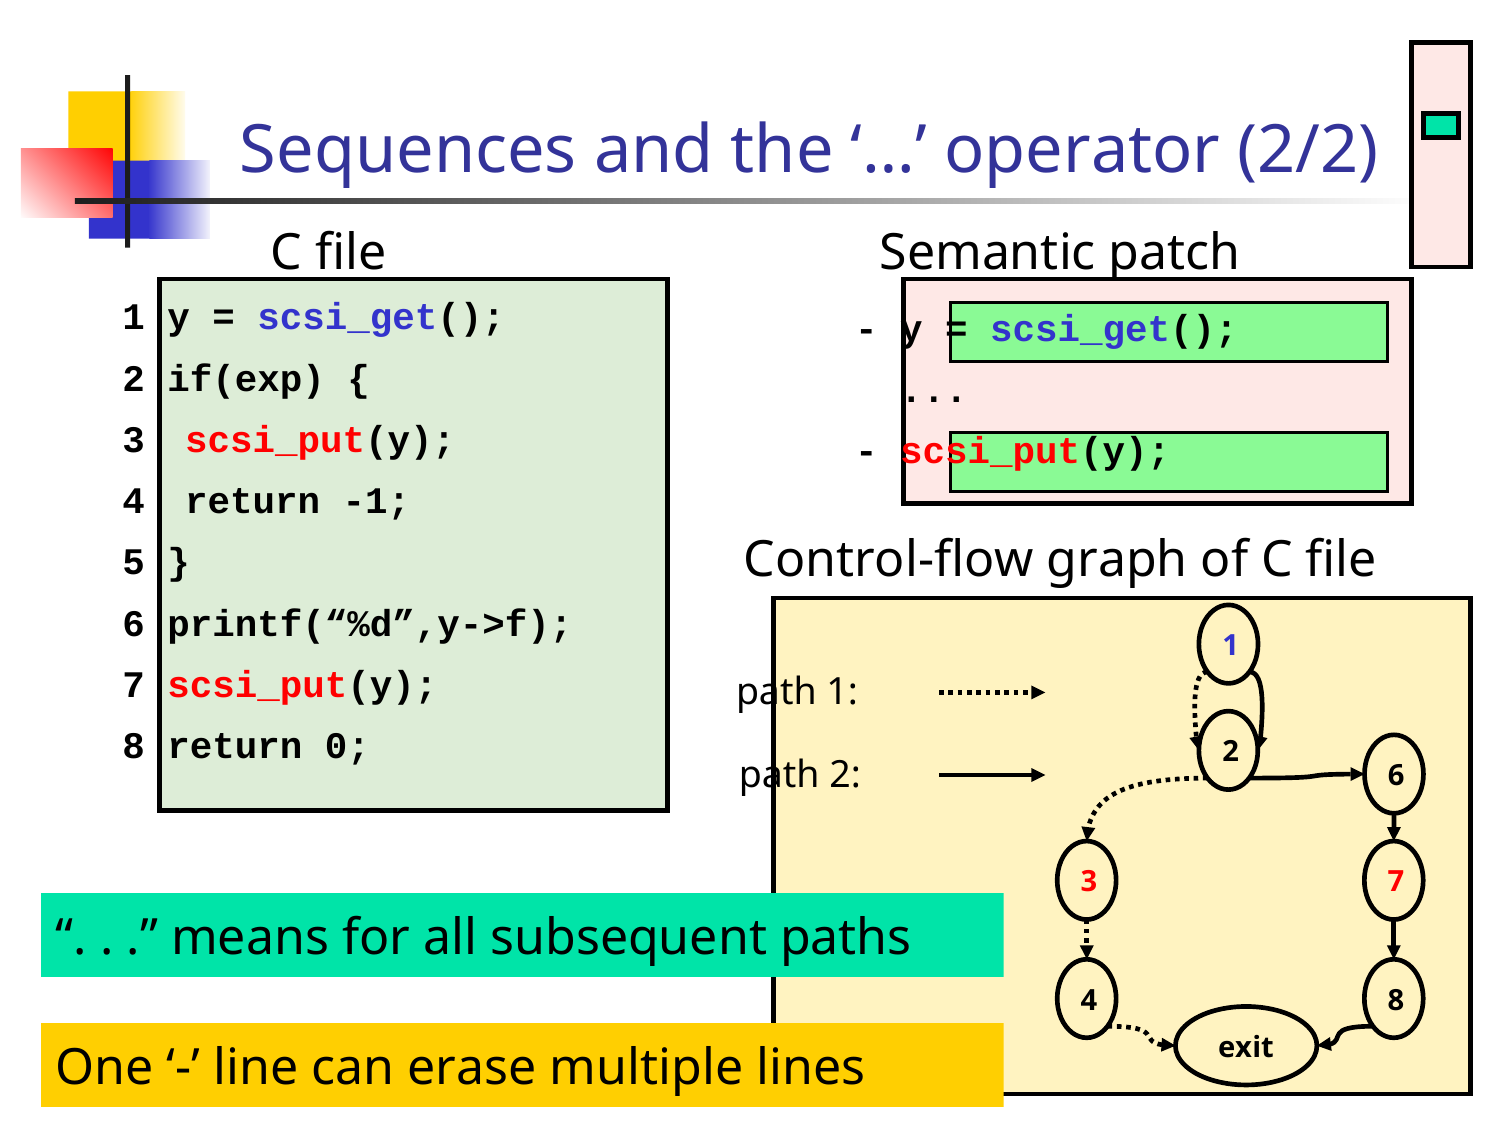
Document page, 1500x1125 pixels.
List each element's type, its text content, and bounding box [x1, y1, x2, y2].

text_box 2 [1198, 711, 1258, 790]
text_box - y = scsi_get(); ... - scsi_put(y); [840, 302, 1378, 484]
text_box [1411, 42, 1471, 268]
text_box [903, 278, 1412, 504]
text_box 6 [1364, 734, 1424, 814]
text_box exit [1175, 1006, 1317, 1085]
text_box [159, 778, 668, 811]
text_box 7 [1364, 841, 1424, 920]
text_box [159, 279, 255, 290]
text_box 4 [1057, 959, 1117, 1038]
text_box 1 [1198, 604, 1259, 684]
text_box 1 y = scsi_get(); 2 if(exp) { 3 scsi_put(y); 4 return -1; 5 } 6 printf(“%d”,y->f); 7 scsi_put(y); 8 return 0; [107, 290, 735, 778]
text_box “. . .” means for all subsequent paths [41, 893, 1004, 977]
text_box 8 [1364, 959, 1424, 1038]
text_box [773, 600, 1471, 1094]
text_box path 2: [724, 739, 1001, 807]
text_box path 1: [721, 656, 998, 724]
text_box One ‘-’ line can erase multiple lines [41, 1023, 1004, 1107]
text_box Control-flow graph of C file [728, 515, 1500, 600]
text_box 3 [1057, 841, 1117, 920]
text_box [527, 279, 668, 290]
text_box Semantic patch [864, 207, 1381, 292]
text_box C file [255, 207, 527, 292]
title Sequences and the ‘…’ operator (2/2) [224, 12, 1500, 200]
